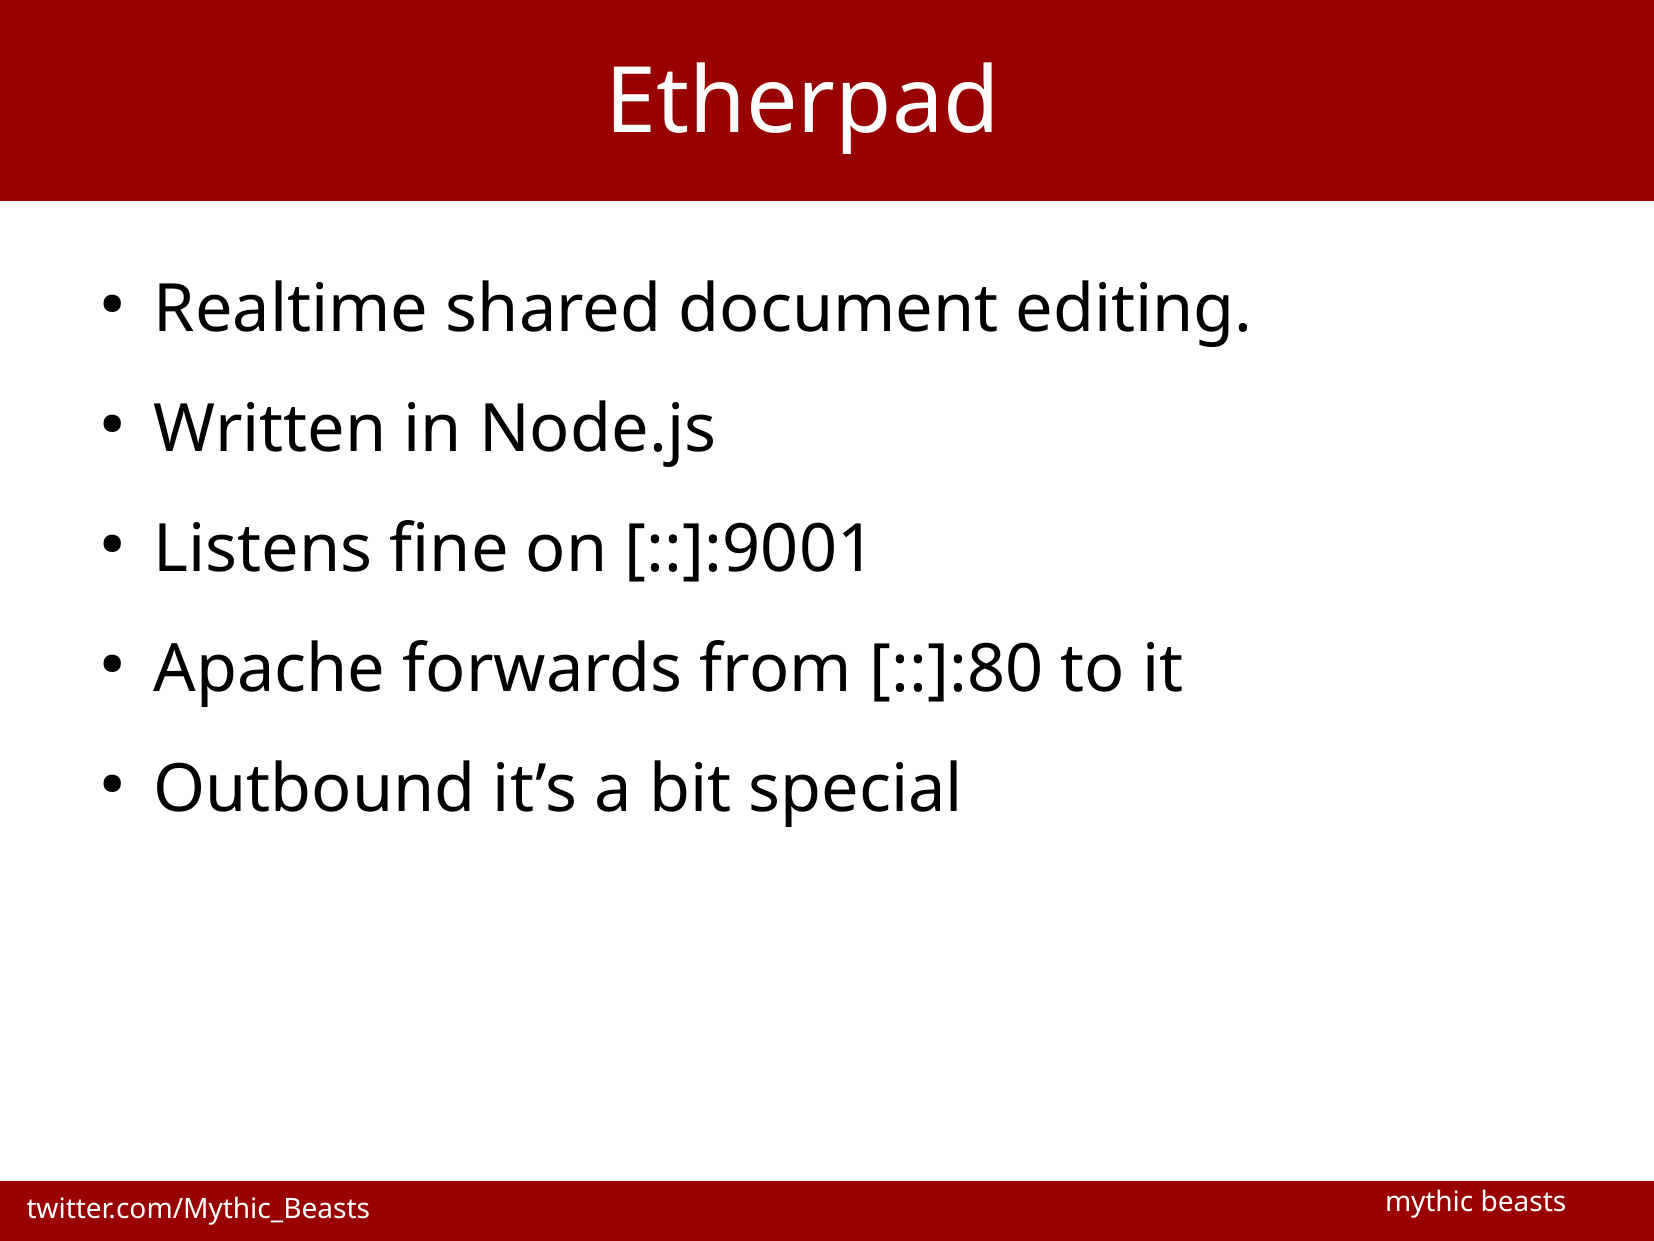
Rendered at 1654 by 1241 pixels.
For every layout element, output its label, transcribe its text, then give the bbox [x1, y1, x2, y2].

list Realtime shared document editing. Written in Node.js Listens fine on [::]:9001 Apache forwards from [::]:80 to it Outbound it’s a bit special [82, 259, 1571, 1063]
title Etherpad [59, 0, 1548, 201]
